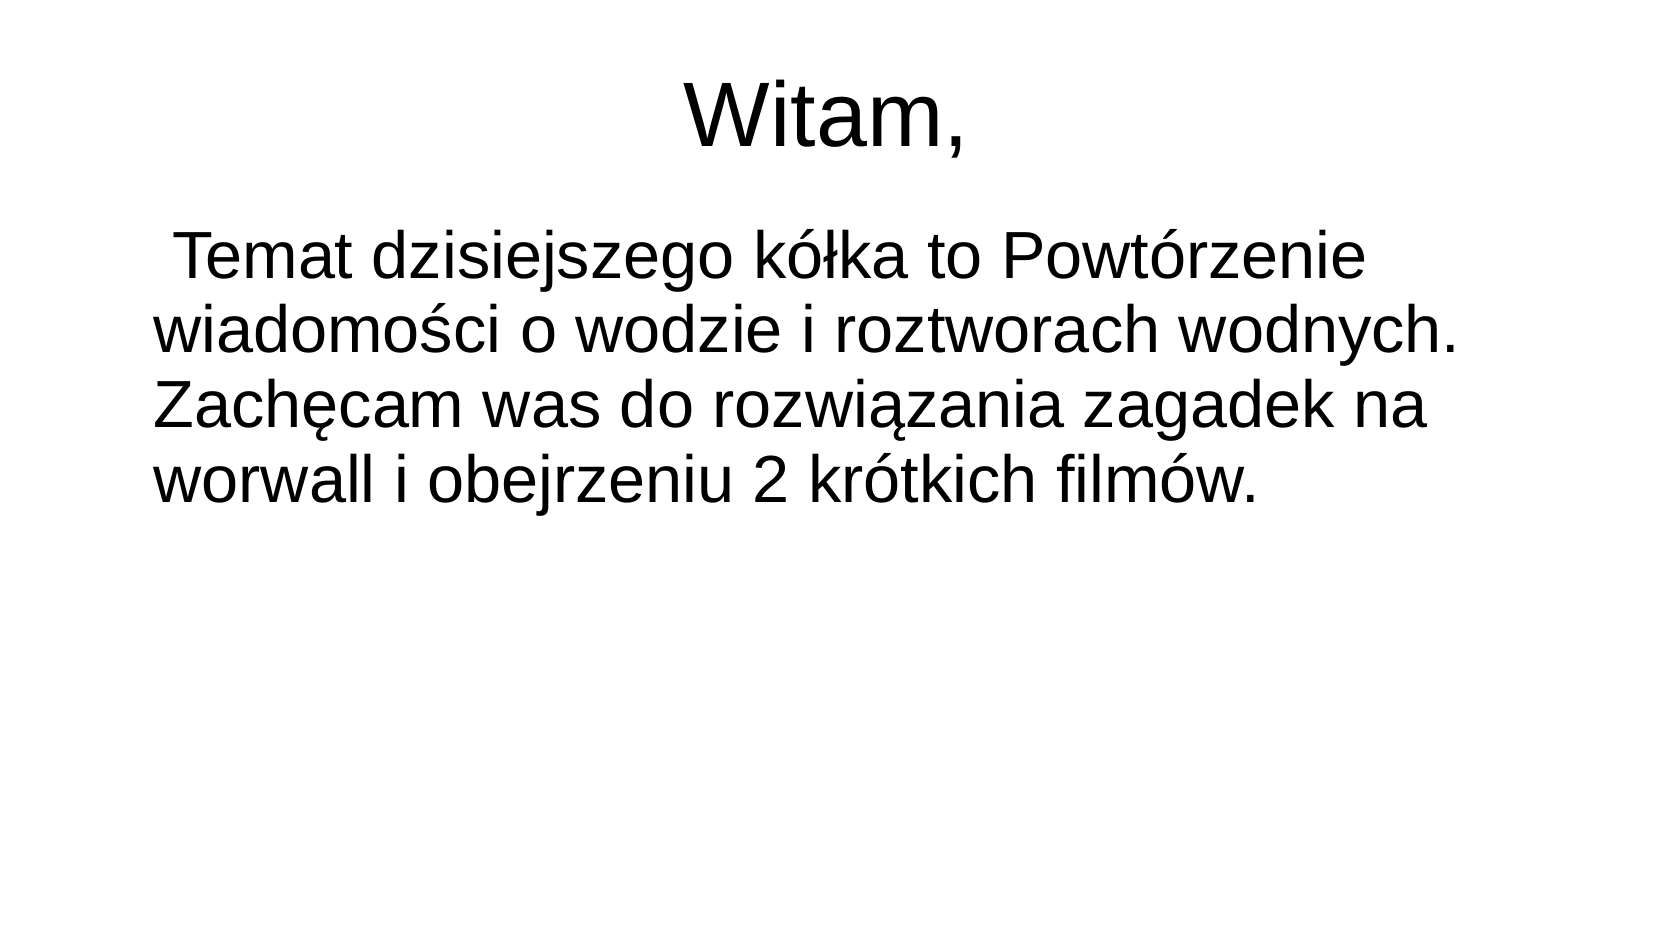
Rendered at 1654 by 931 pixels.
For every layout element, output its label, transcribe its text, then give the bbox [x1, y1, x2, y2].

list Temat dzisiejszego kółka to Powtórzenie wiadomości o wodzie i roztworach wodnych. Zachęcam was do rozwiązania zagadek na worwall i obejrzeniu 2 krótkich filmów. [82, 217, 1571, 758]
title Witam, [82, 37, 1571, 193]
